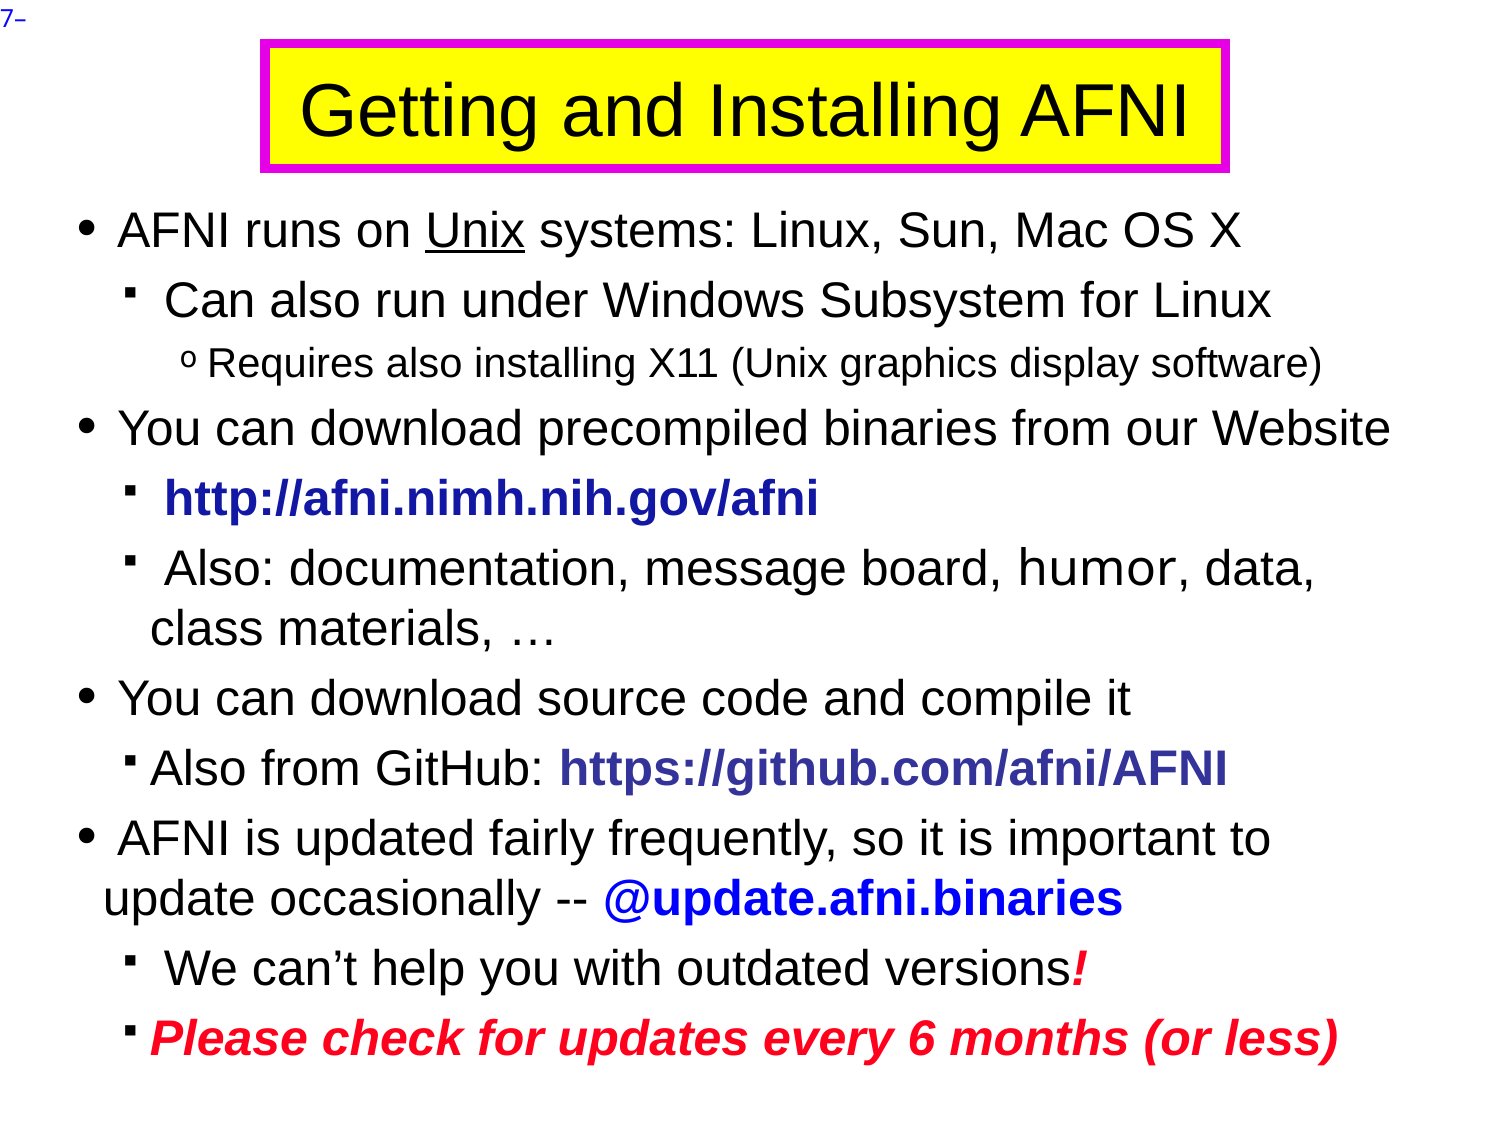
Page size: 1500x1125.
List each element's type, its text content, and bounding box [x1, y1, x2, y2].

title Getting and Installing AFNI [265, 43, 1226, 169]
list AFNI runs on Unix systems: Linux, Sun, Mac OS X Can also run under Windows Subsystem for Linux Requires also installing X11 (Unix graphics display software) You can download precompiled binaries from our Website http://afni.nimh.nih.gov/afni Also: documentation, message board, humor, data, class materials, … You can download source code and compile it Also from GitHub: https://github.com/afni/AFNI AFNI is updated fairly frequently, so it is important to update occasionally -- @update.afni.binaries We can’t help you with outdated versions! Please check for updates every 6 months (or less) [60, 189, 1449, 1081]
